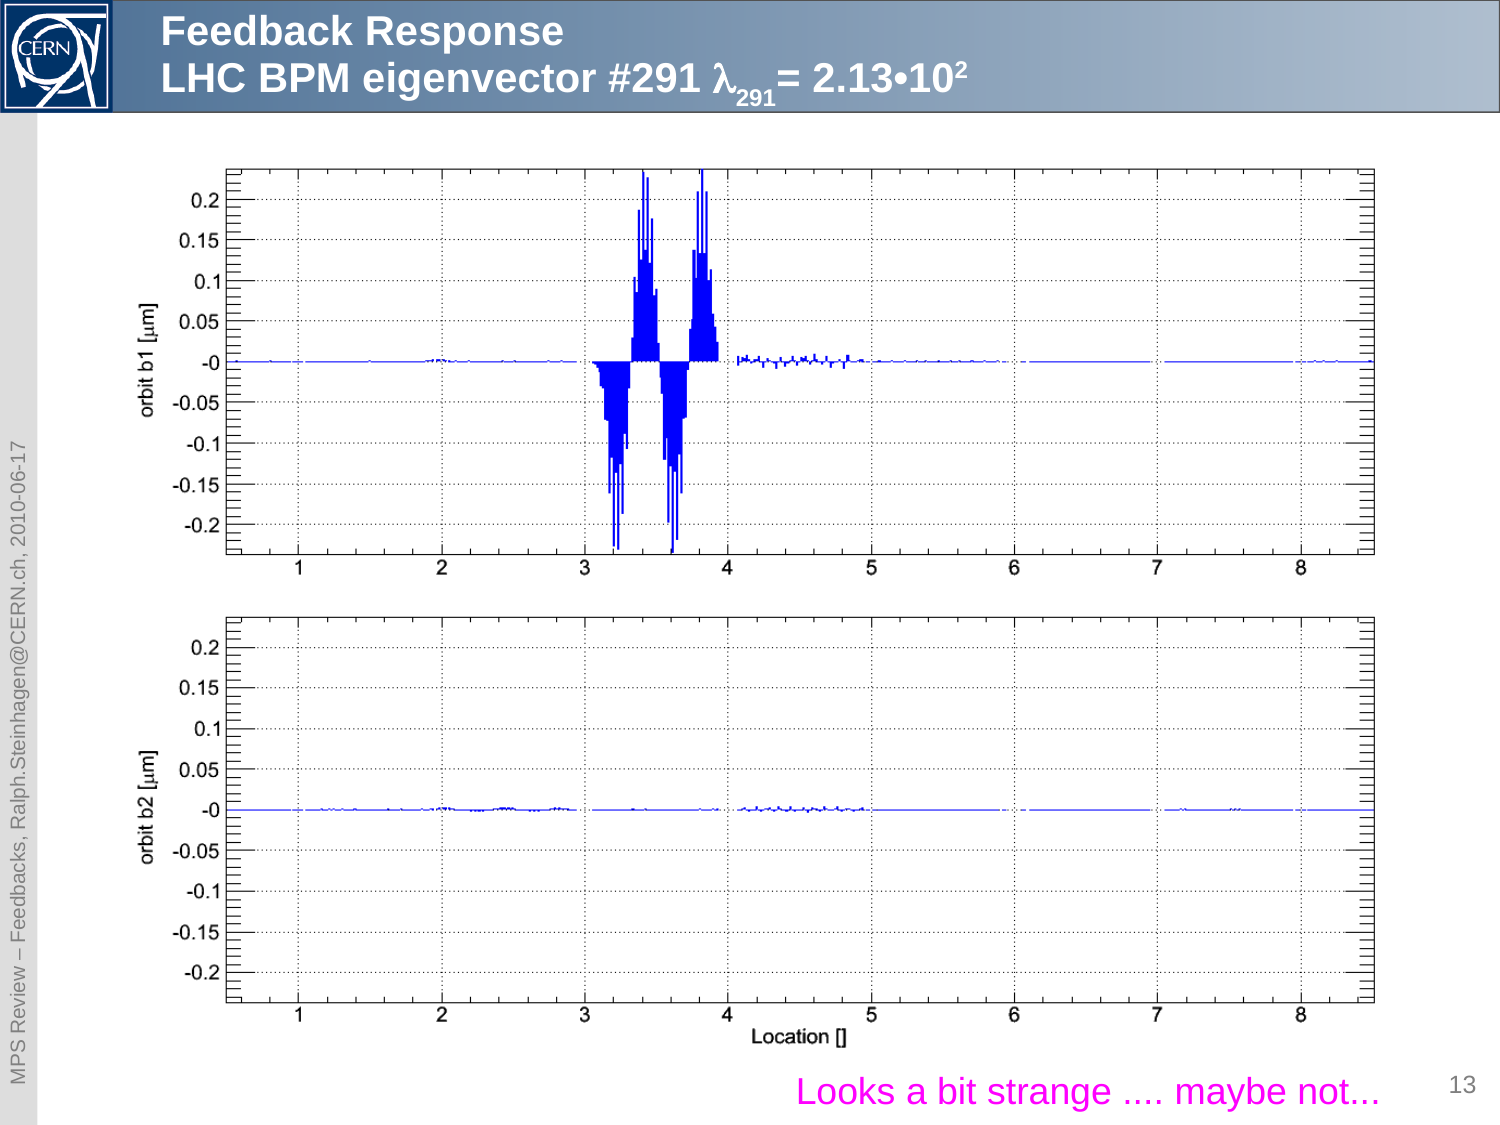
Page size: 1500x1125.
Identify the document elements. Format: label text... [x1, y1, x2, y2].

picture [96, 160, 1400, 1063]
picture [0, 0, 113, 113]
text_box Looks a bit strange .... maybe not... [781, 1062, 1396, 1120]
title Feedback Response LHC BPM eigenvector #291 l291= 2.13•102 [160, 5, 1340, 114]
